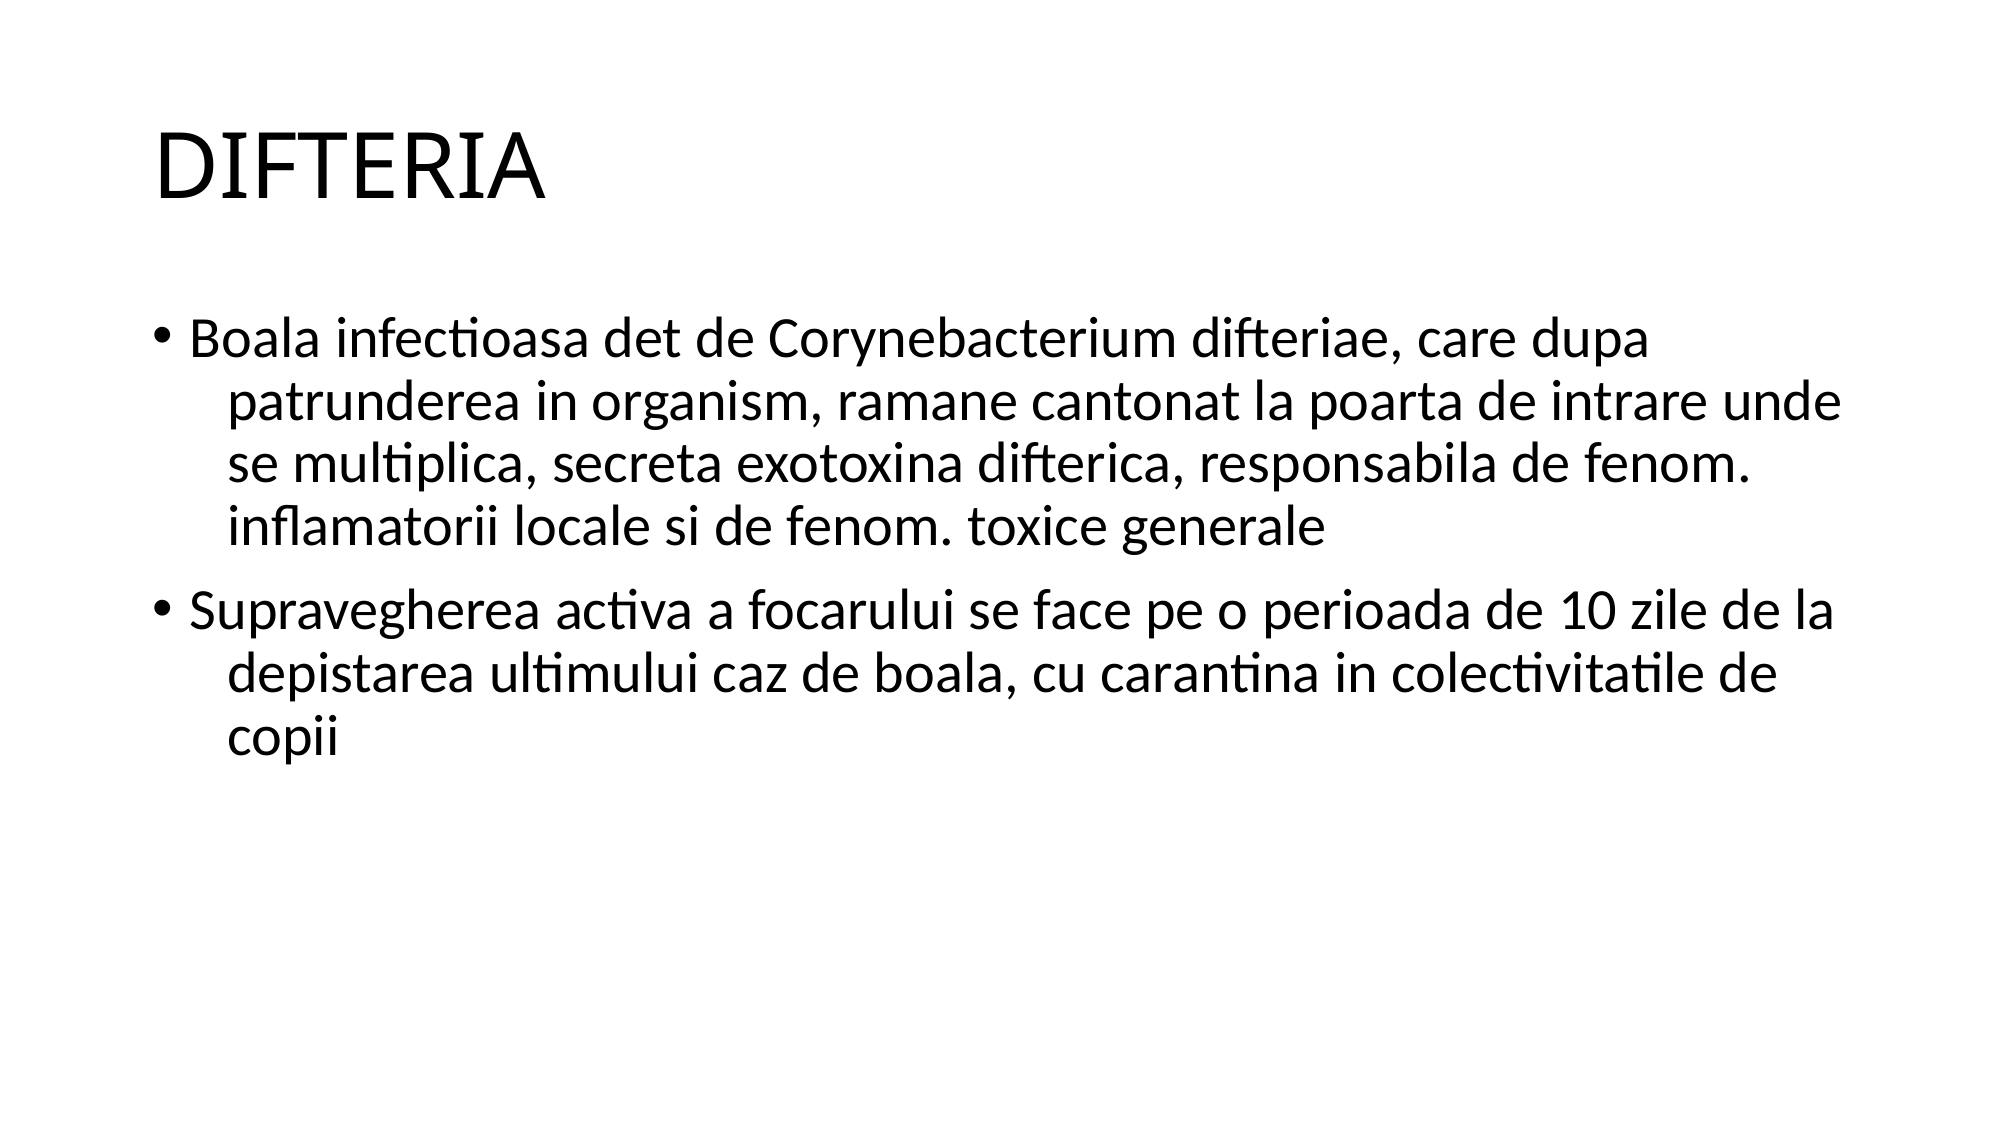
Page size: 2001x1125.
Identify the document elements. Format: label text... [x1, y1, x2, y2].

list Boala infectioasa det de Corynebacterium difteriae, care dupa patrunderea in organism, ramane cantonat la poarta de intrare unde se multiplica, secreta exotoxina difterica, responsabila de fenom. inflamatorii locale si de fenom. toxice generale Supravegherea activa a focarului se face pe o perioada de 10 zile de la depistarea ultimului caz de boala, cu carantina in colectivitatile de copii [137, 299, 1863, 1014]
title DIFTERIA [137, 59, 1863, 278]
